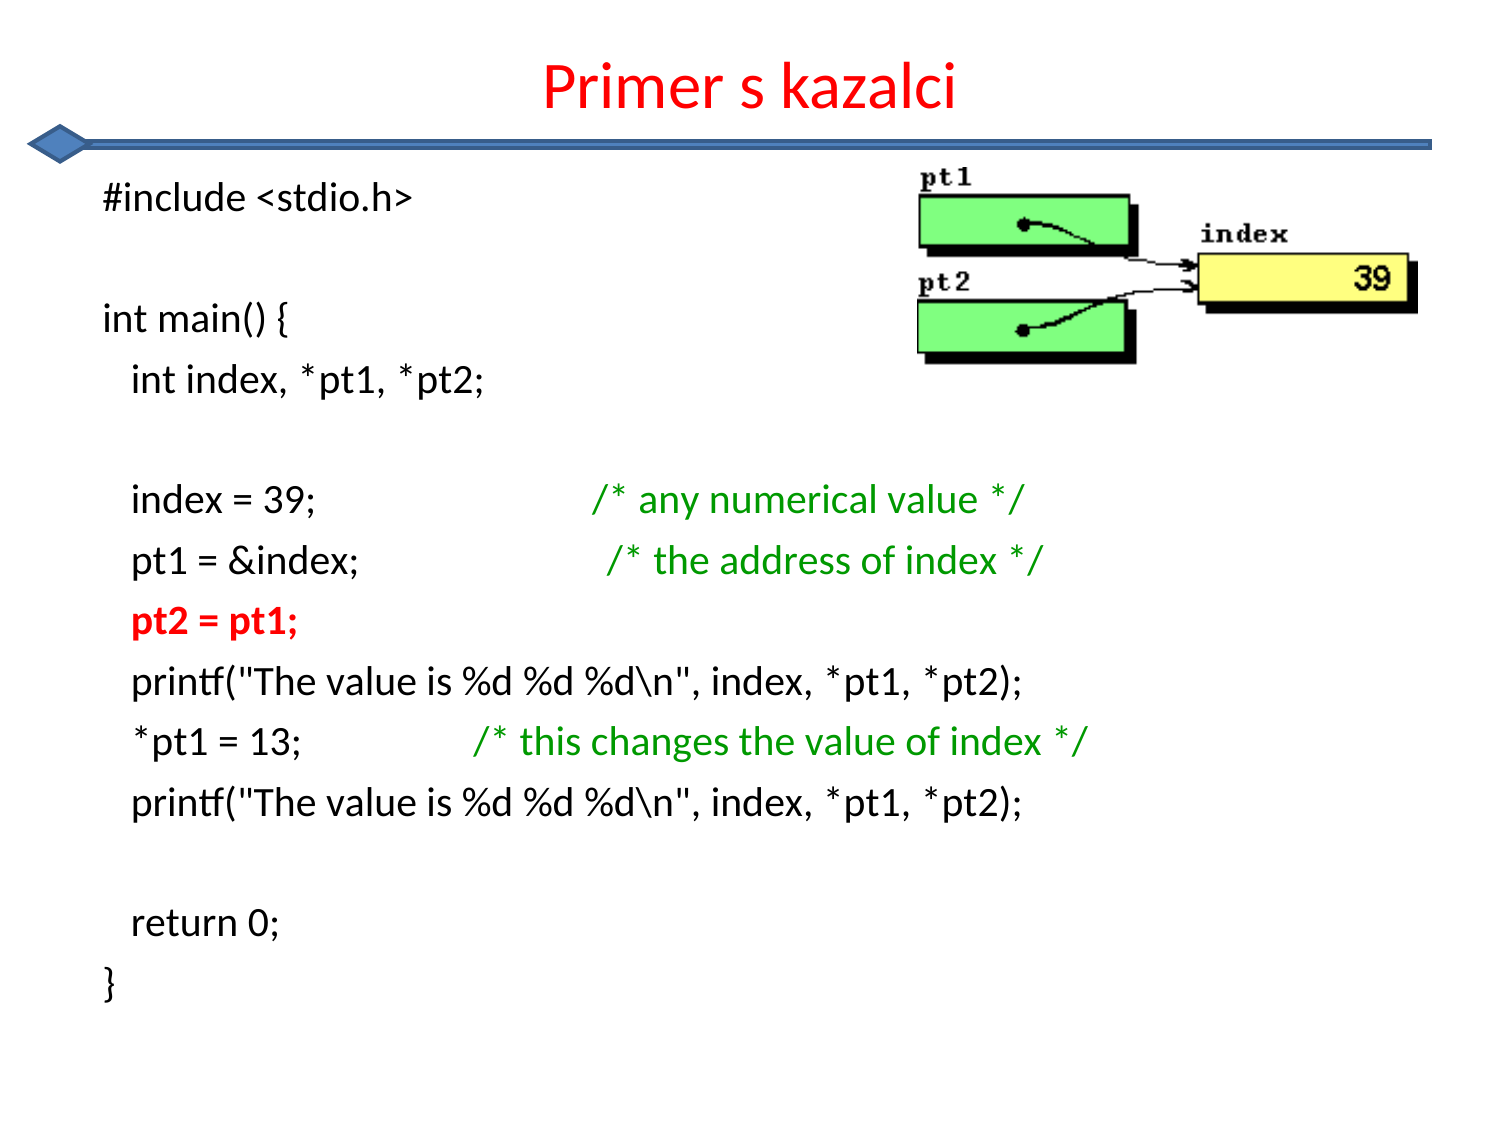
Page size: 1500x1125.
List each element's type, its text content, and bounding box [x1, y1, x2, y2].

picture [917, 167, 1418, 371]
title Primer s kazalci [75, 23, 1426, 141]
text_box #include <stdio.h> int main() { int index, *pt1, *pt2; index = 39; /* any numerical value */ pt1 = &index; /* the address of index */ pt2 = pt1; printf("The value is %d %d %d\n", index, *pt1, *pt2); *pt1 = 13; /* this changes the value of index */ printf("The value is %d %d %d\n", index, *pt1, *pt2); return 0; } [87, 162, 1363, 1014]
